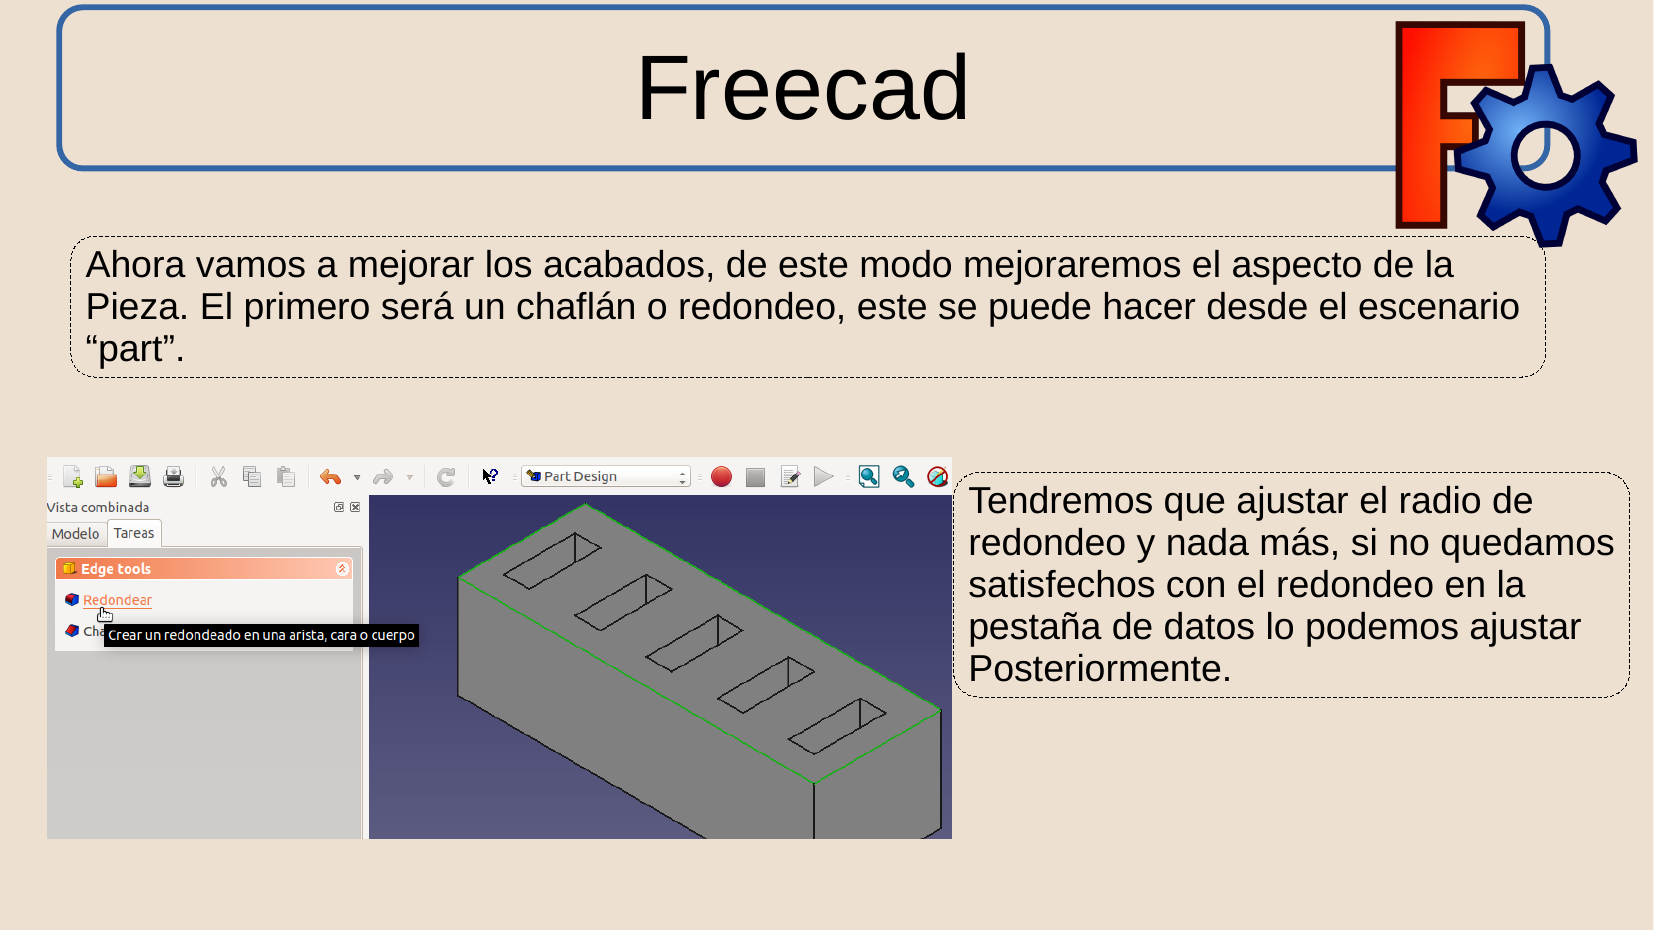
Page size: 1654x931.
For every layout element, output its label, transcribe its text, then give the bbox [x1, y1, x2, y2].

text_box Ahora vamos a mejorar los acabados, de este modo mejoraremos el aspecto de la Pieza. El primero será un chaflán o redondeo, este se puede hacer desde el escenario “part”. [70, 236, 1546, 378]
title Freecad [59, 7, 1381, 169]
picture [1381, 0, 1654, 271]
text_box Tendremos que ajustar el radio de redondeo y nada más, si no quedamos satisfechos con el redondeo en la pestaña de datos lo podemos ajustar Posteriormente. [953, 472, 1630, 698]
picture [47, 457, 952, 839]
